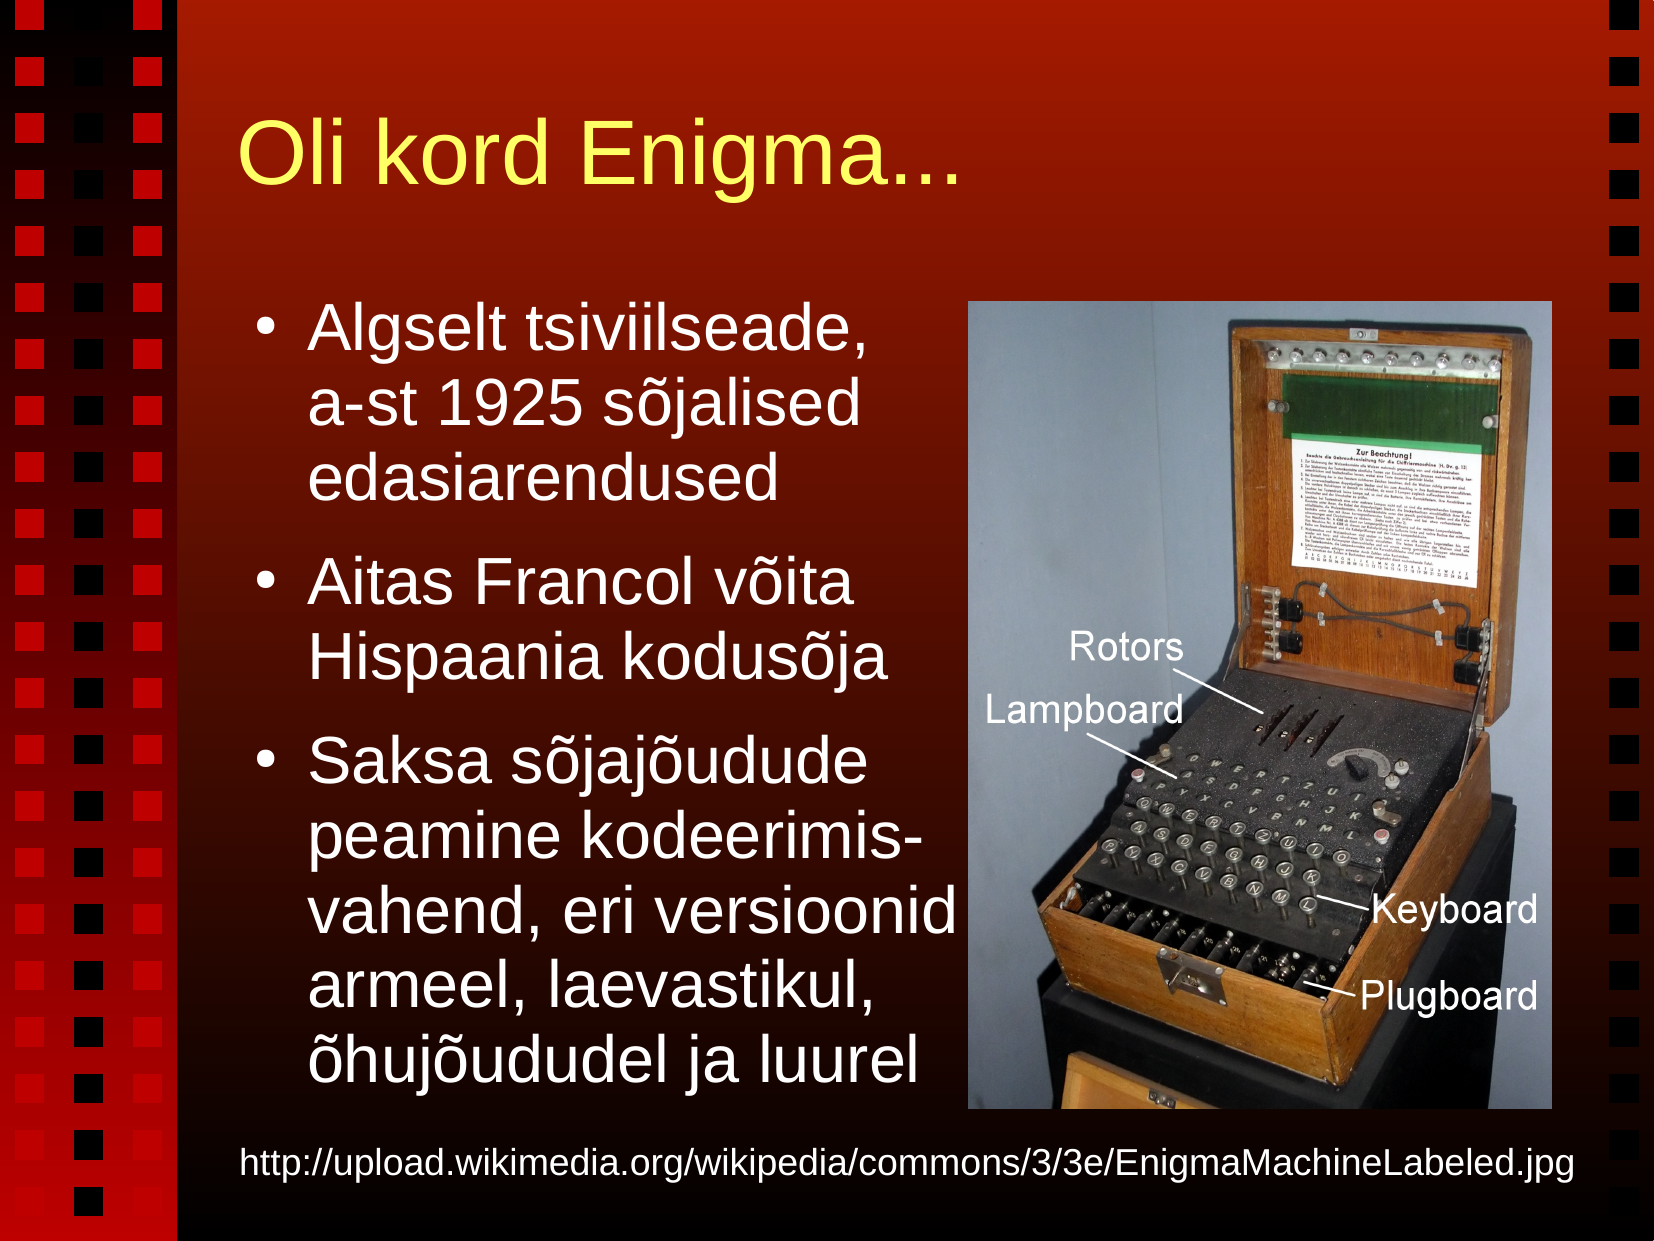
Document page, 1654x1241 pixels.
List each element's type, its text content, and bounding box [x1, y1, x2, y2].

picture [968, 301, 1552, 1109]
title Oli kord Enigma... [236, 49, 1571, 257]
text_box http://upload.wikimedia.org/wikipedia/commons/3/3e/EnigmaMachineLabeled.jpg [224, 1133, 1642, 1191]
list Algselt tsiviilseade, a-st 1925 sõjalised edasiarendused Aitas Francol võita Hispaania kodusõja Saksa sõjajõudude peamine kodeerimis-vahend, eri versioonid armeel, laevastikul, õhujõududel ja luurel [236, 290, 969, 1109]
